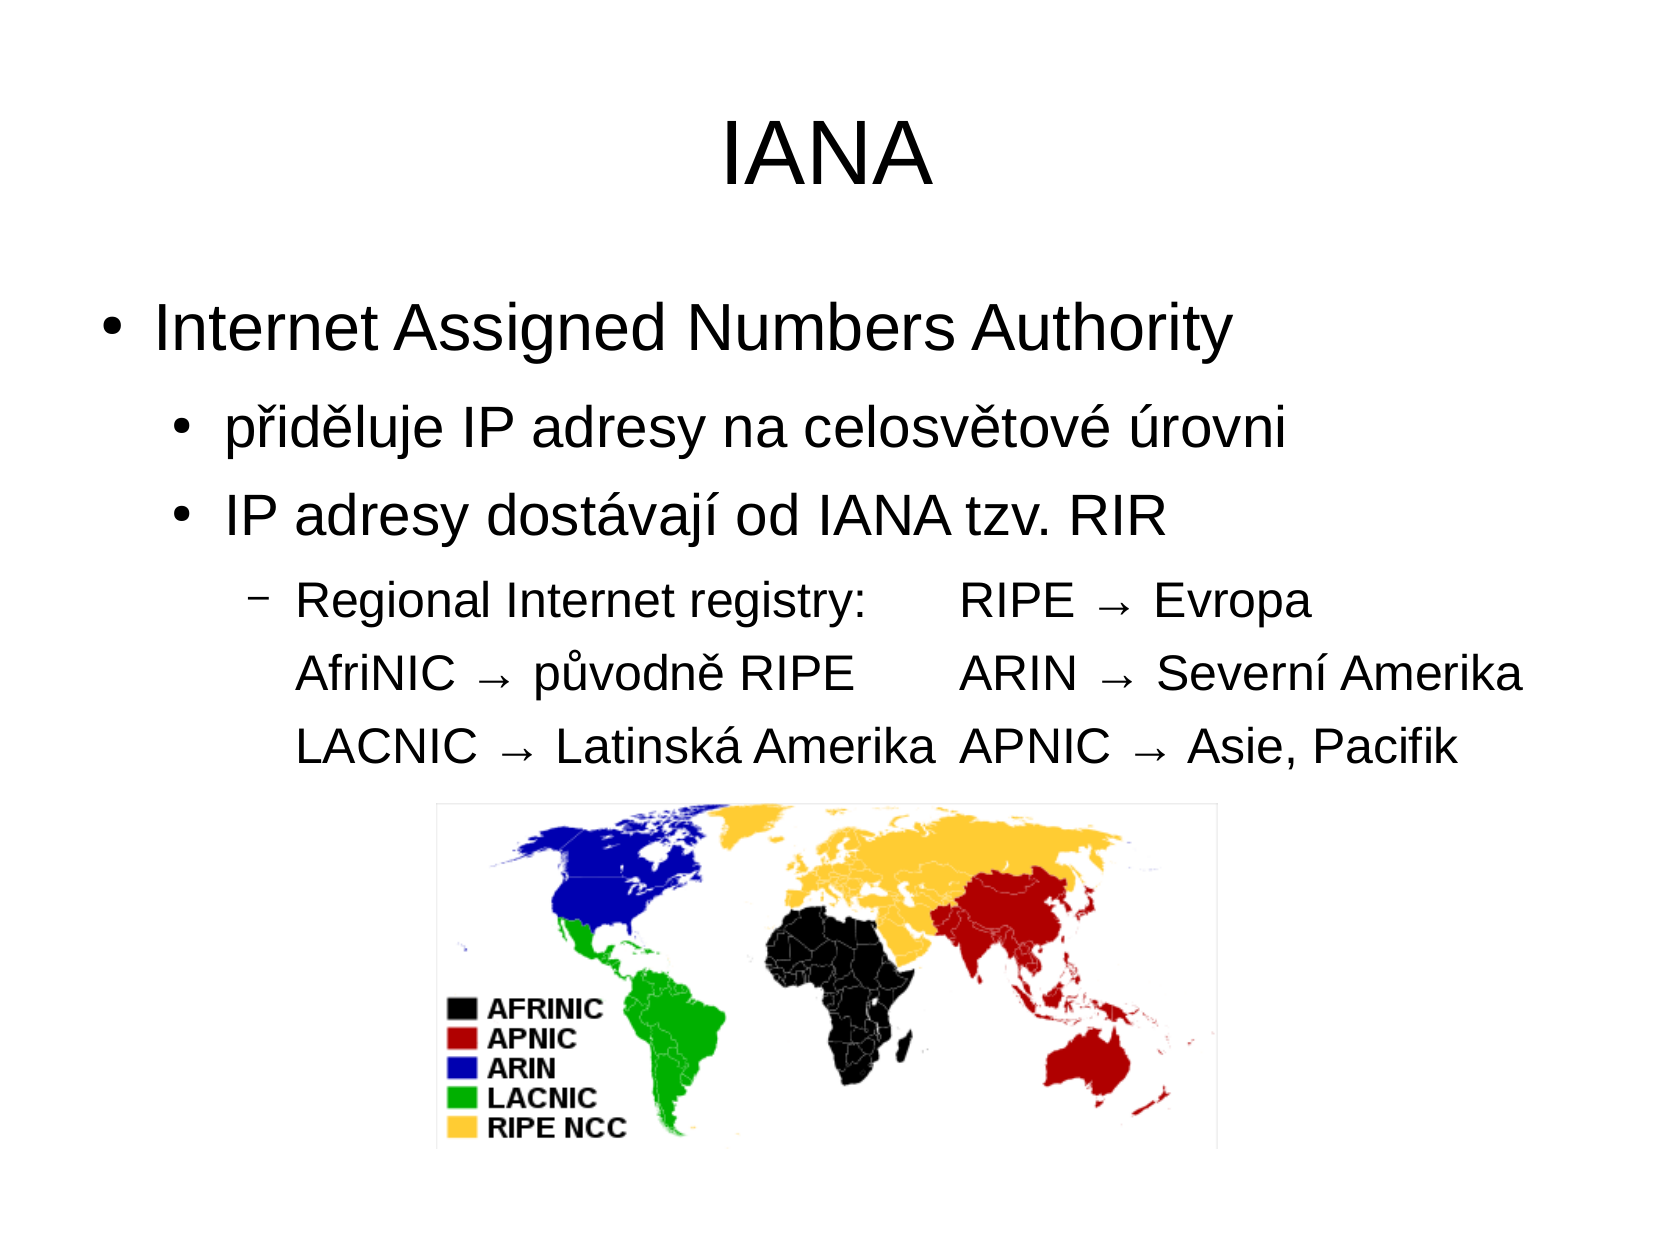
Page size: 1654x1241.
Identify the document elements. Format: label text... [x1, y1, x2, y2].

picture [436, 803, 1218, 1149]
title IANA [82, 56, 1571, 250]
list Internet Assigned Numbers Authority přiděluje IP adresy na celosvětové úrovni IP adresy dostávají od IANA tzv. RIR Regional Internet registry: RIPE → Evropa AfriNIC → původně RIPE ARIN → Severní Amerika LACNIC → Latinská Amerika APNIC → Asie, Pacifik [82, 290, 1571, 1094]
